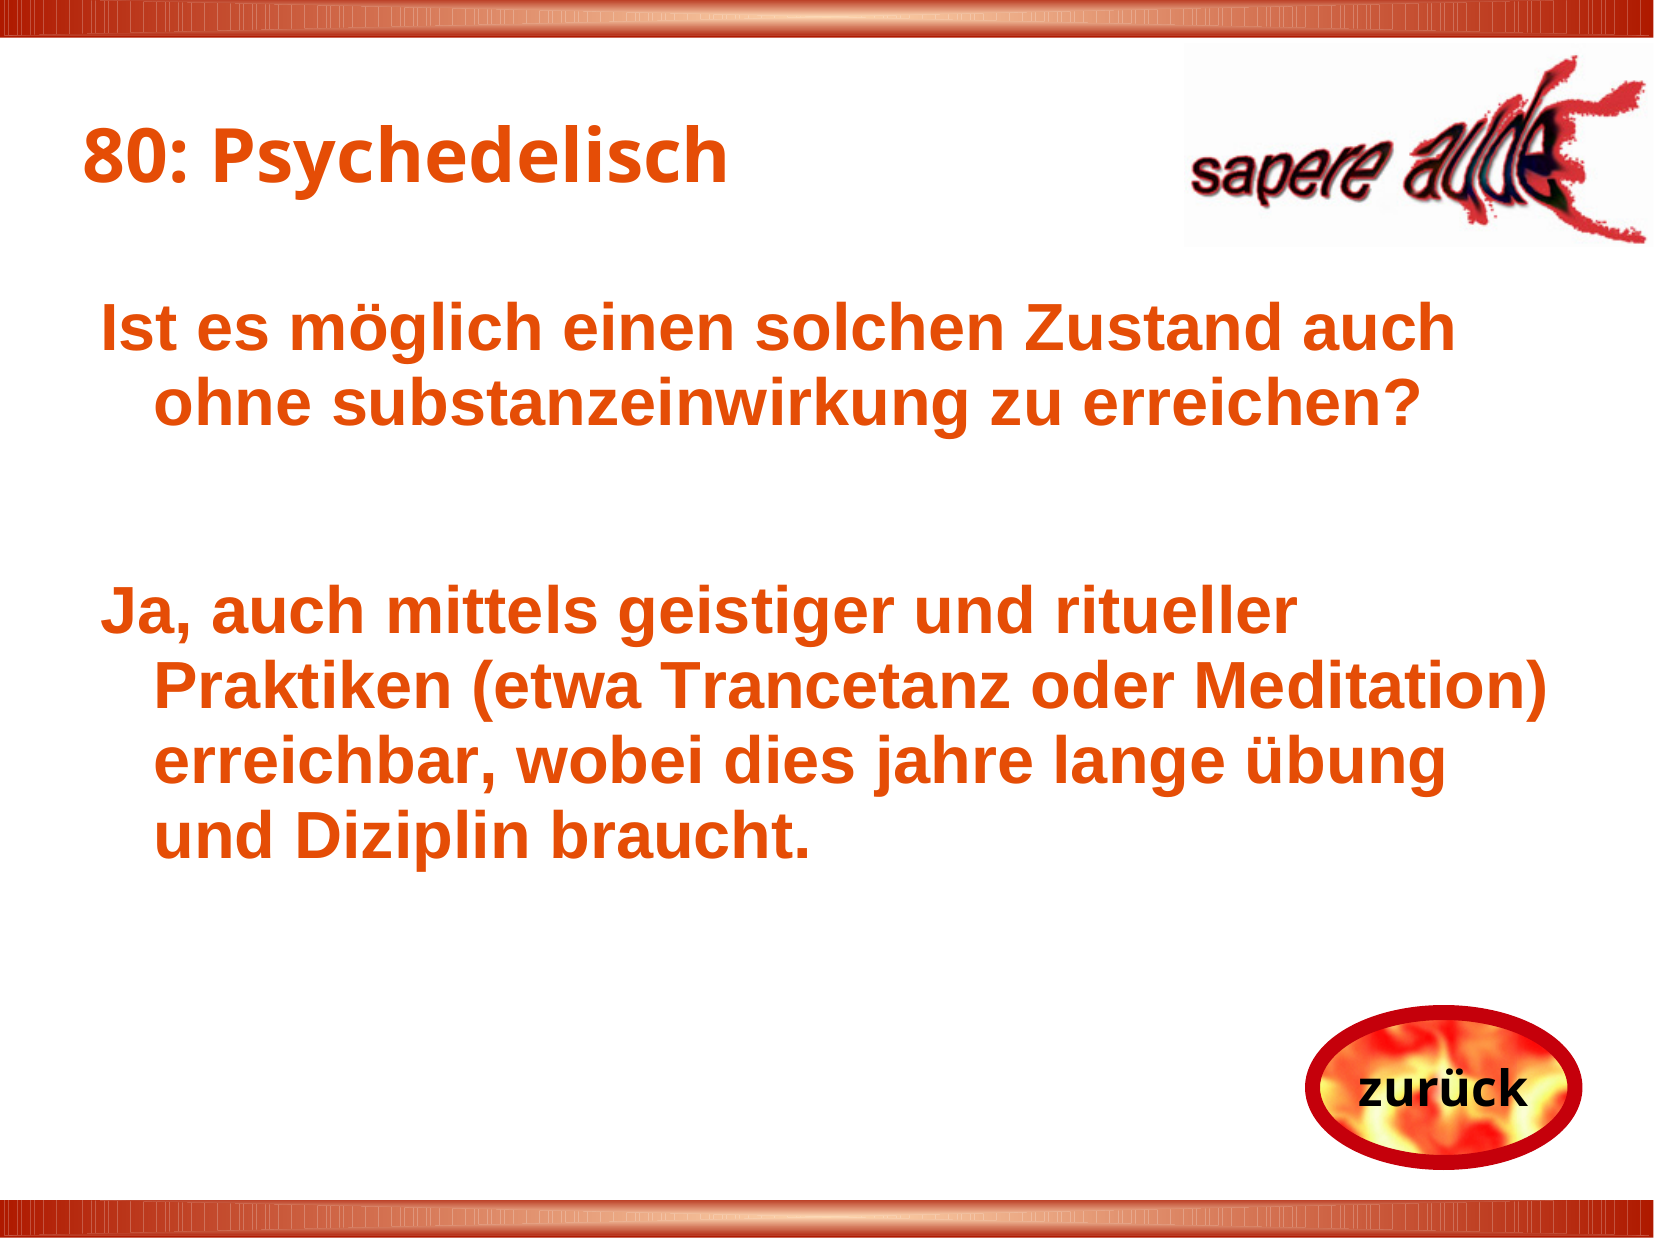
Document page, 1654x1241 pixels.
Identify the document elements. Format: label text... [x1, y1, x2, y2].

picture [1328, 1109, 1560, 1154]
list Ist es möglich einen solchen Zustand auch ohne substanzeinwirkung zu erreichen? Ja, auch mittels geistiger und ritueller Praktiken (etwa Trancetanz oder Meditation) erreichbar, wobei dies jahre lange übung und Diziplin braucht. [82, 290, 1571, 1109]
title 80: Psychedelisch [82, 49, 1571, 257]
picture [1184, 43, 1654, 247]
